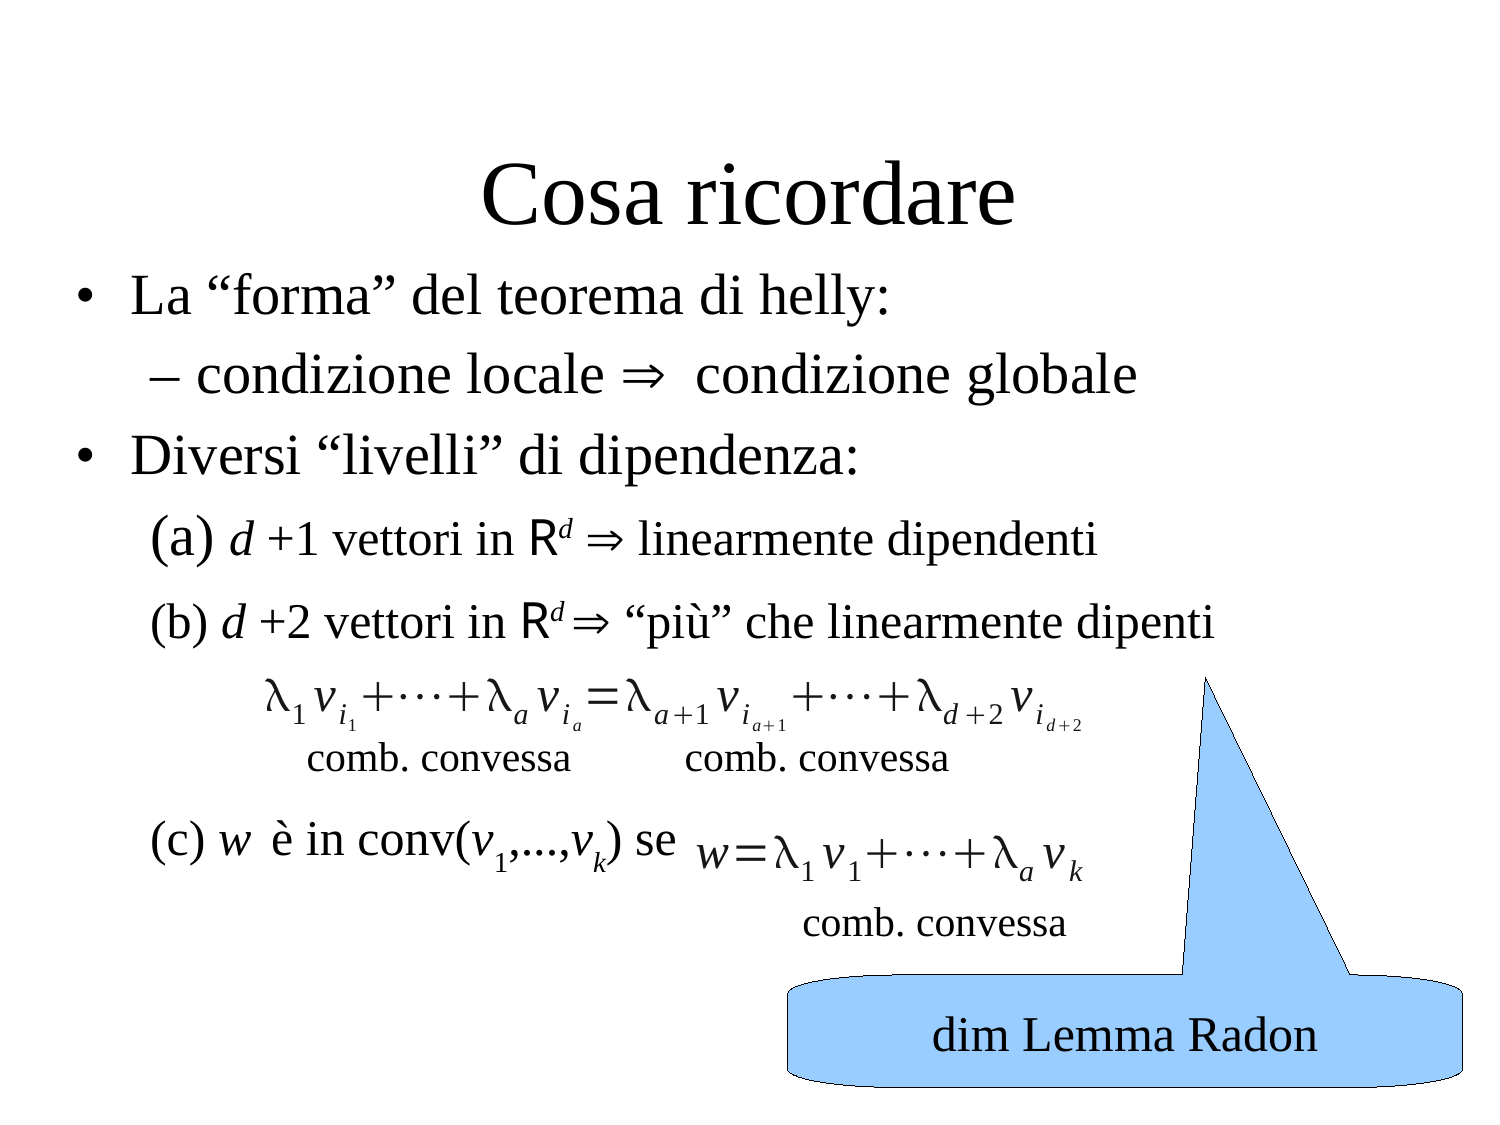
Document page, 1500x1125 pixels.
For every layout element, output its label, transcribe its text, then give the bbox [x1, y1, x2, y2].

text_box comb. convessa [291, 722, 592, 788]
list La “forma” del teorema di helly: condizione locale ⇒ condizione globale Diversi “livelli” di dipendenza: d +1 vettori in Rd ⇒ linearmente dipendenti d +2 vettori in Rd ⇒ “più” che linearmente dipenti w è in conv(v1,...,vk) se [75, 262, 1426, 1046]
chart [257, 667, 1088, 736]
text_box comb. convessa [787, 887, 1088, 953]
title Cosa ricordare [112, 99, 1387, 262]
chart [687, 825, 1088, 888]
text_box dim Lemma Radon [787, 677, 1463, 1088]
text_box comb. convessa [669, 722, 970, 788]
